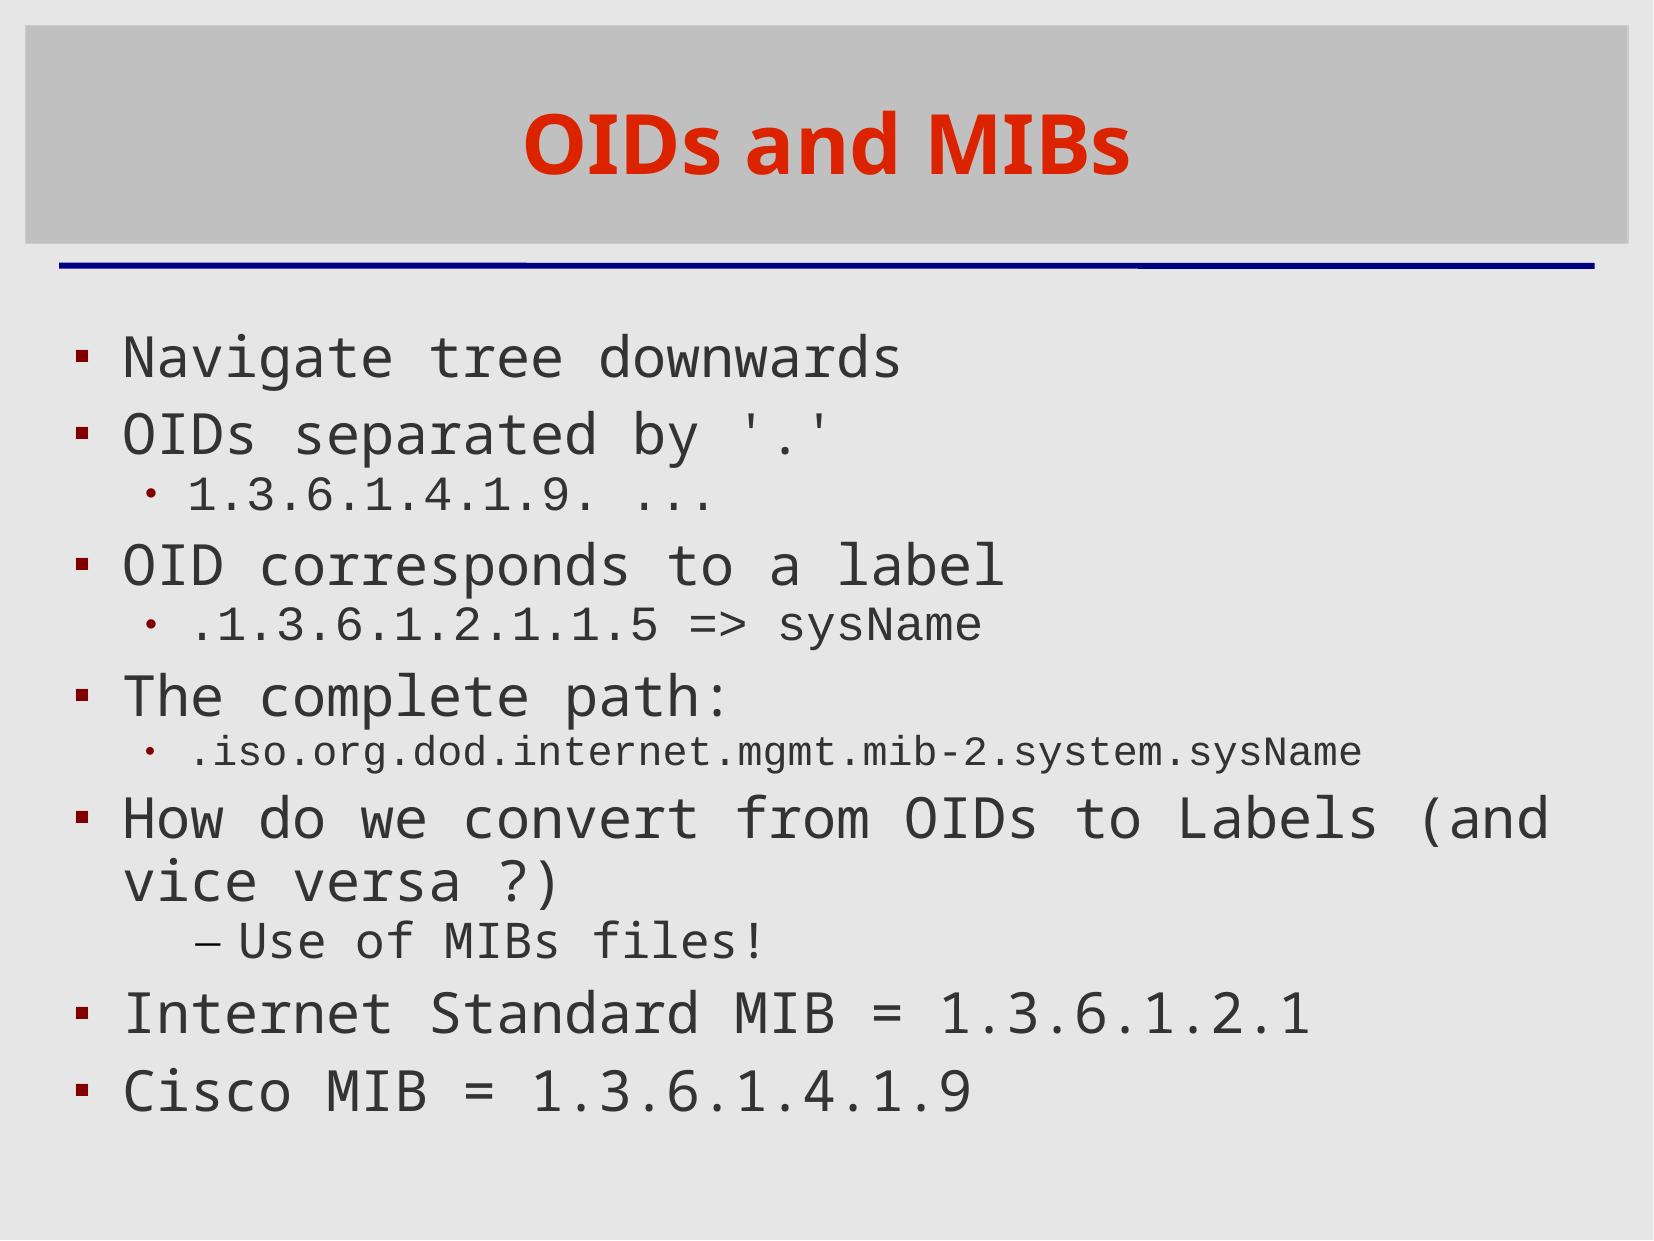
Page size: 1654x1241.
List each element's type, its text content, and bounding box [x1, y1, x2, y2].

list Navigate tree downwards OIDs separated by '.' 1.3.6.1.4.1.9. ... OID corresponds to a label .1.3.6.1.2.1.1.5 => sysName The complete path: .iso.org.dod.internet.mgmt.mib-2.system.sysName How do we convert from OIDs to Labels (and vice versa ?) Use of MIBs files! Internet Standard MIB = 1.3.6.1.2.1 Cisco MIB = 1.3.6.1.4.1.9 [59, 322, 1594, 1132]
title OIDs and MIBs [121, 46, 1534, 253]
